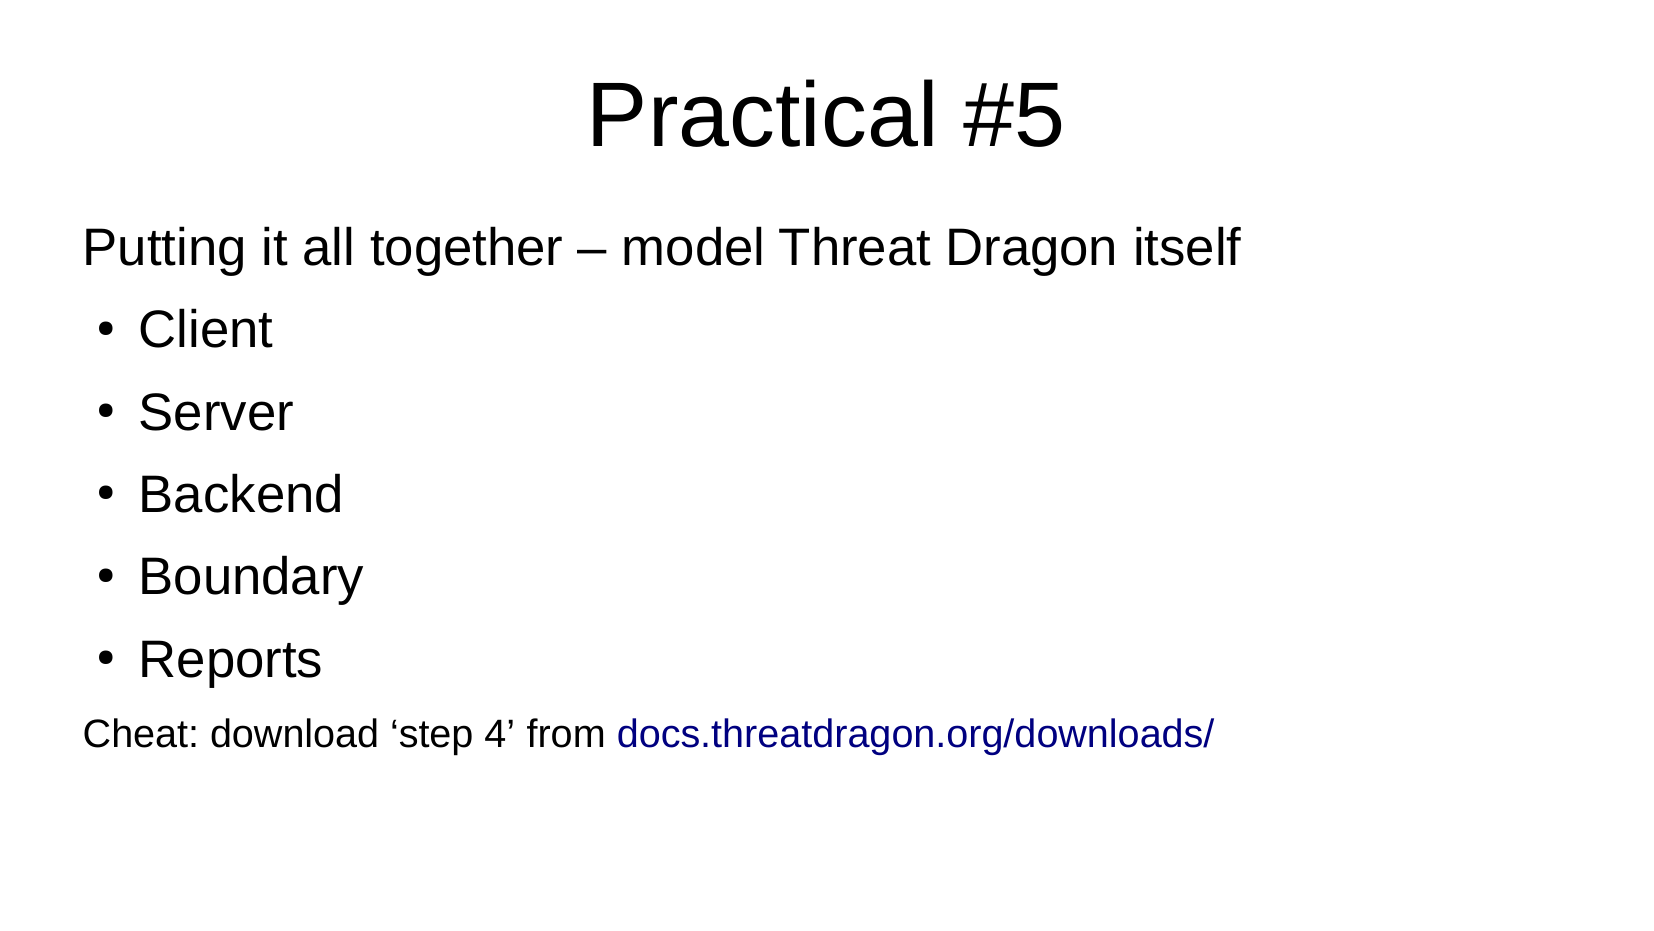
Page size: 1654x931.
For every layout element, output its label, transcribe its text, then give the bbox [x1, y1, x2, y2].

list Putting it all together – model Threat Dragon itself Client Server Backend Boundary Reports Cheat: download ‘step 4’ from docs.threatdragon.org/downloads/ [82, 217, 1571, 758]
title Practical #5 [82, 37, 1571, 193]
